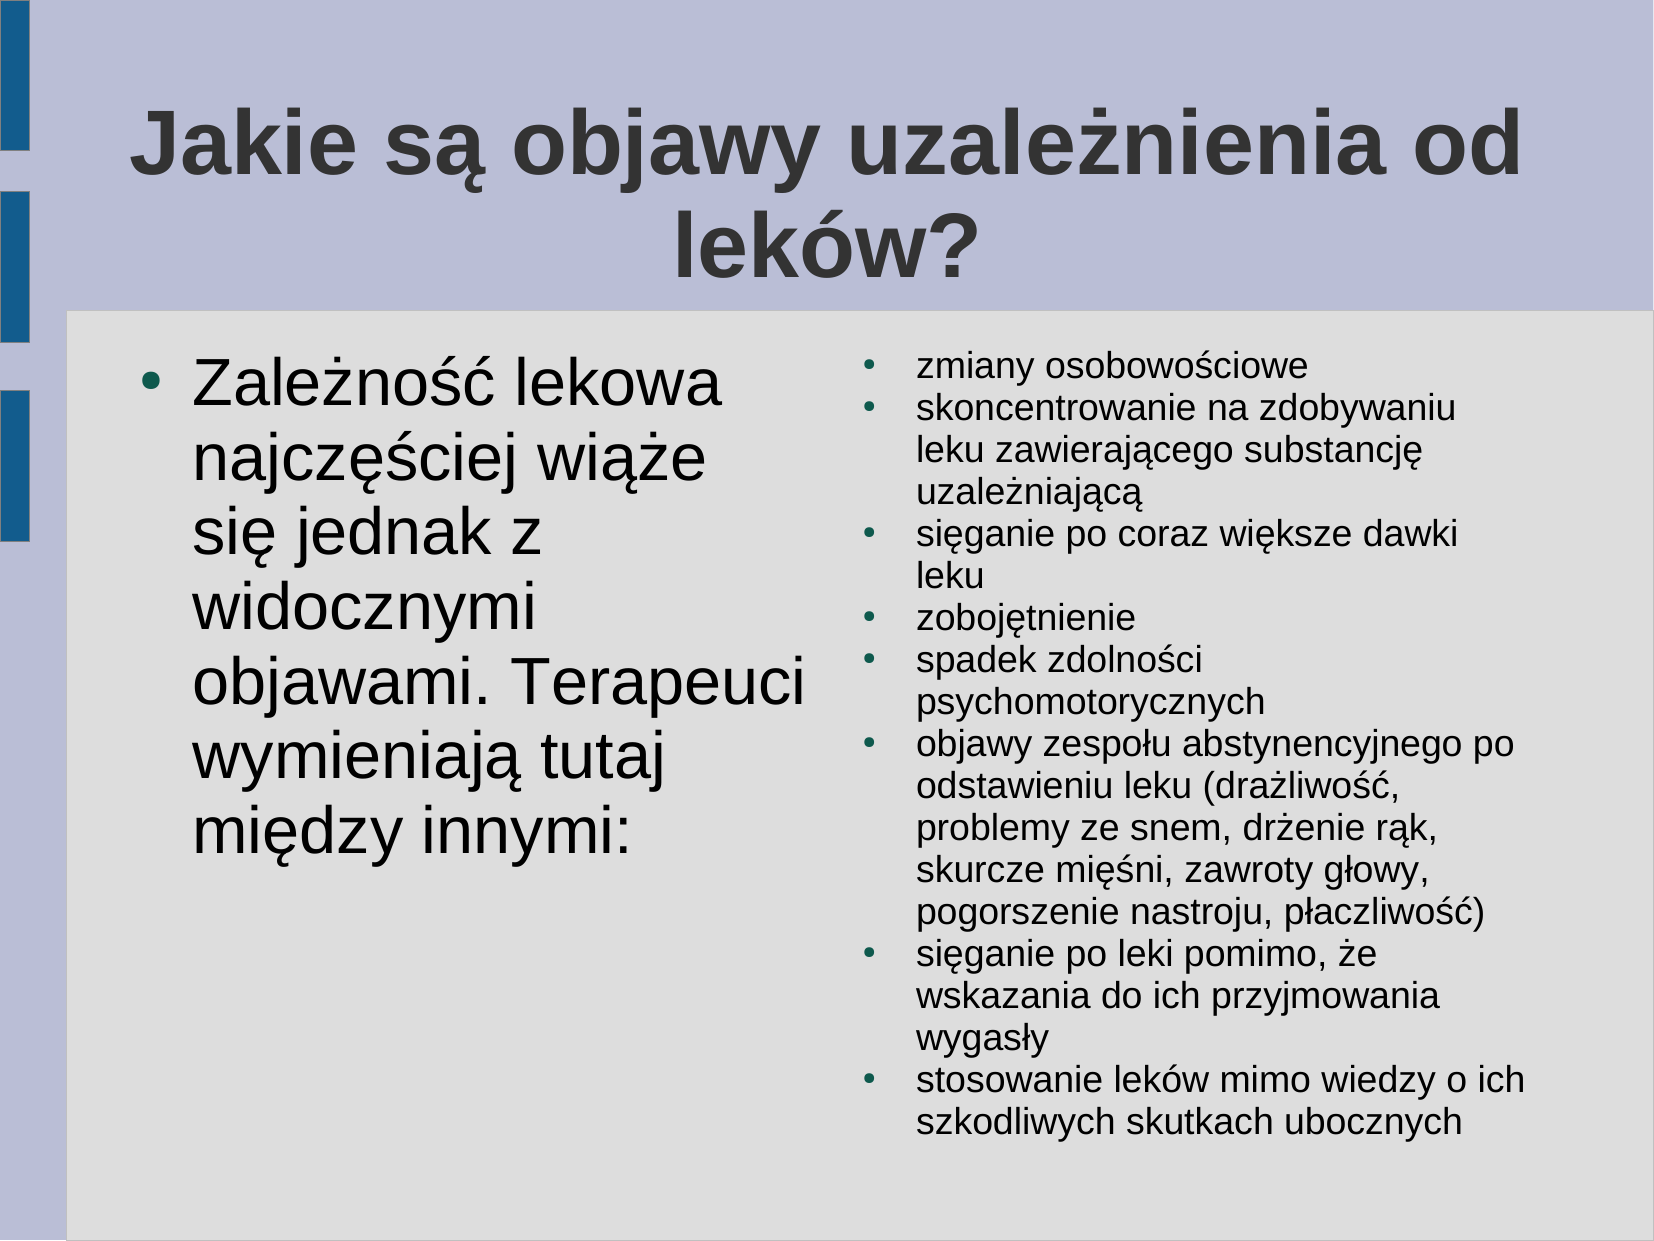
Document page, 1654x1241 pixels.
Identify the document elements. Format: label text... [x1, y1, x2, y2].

list Zależność lekowa najczęściej wiąże się jednak z widocznymi objawami. Terapeuci wymieniają tutaj między innymi: [121, 344, 811, 1126]
title Jakie są objawy uzależnienia od leków? [121, 91, 1534, 299]
list zmiany osobowościowe skoncentrowanie na zdobywaniu leku zawierającego substancję uzależniającą sięganie po coraz większe dawki leku zobojętnienie spadek zdolności psychomotorycznych objawy zespołu abstynencyjnego po odstawieniu leku (drażliwość, problemy ze snem, drżenie rąk, skurcze mięśni, zawroty głowy, pogorszenie nastroju, płaczliwość) sięganie po leki pomimo, że wskazania do ich przyjmowania wygasły stosowanie leków mimo wiedzy o ich szkodliwych skutkach ubocznych [845, 344, 1535, 1144]
